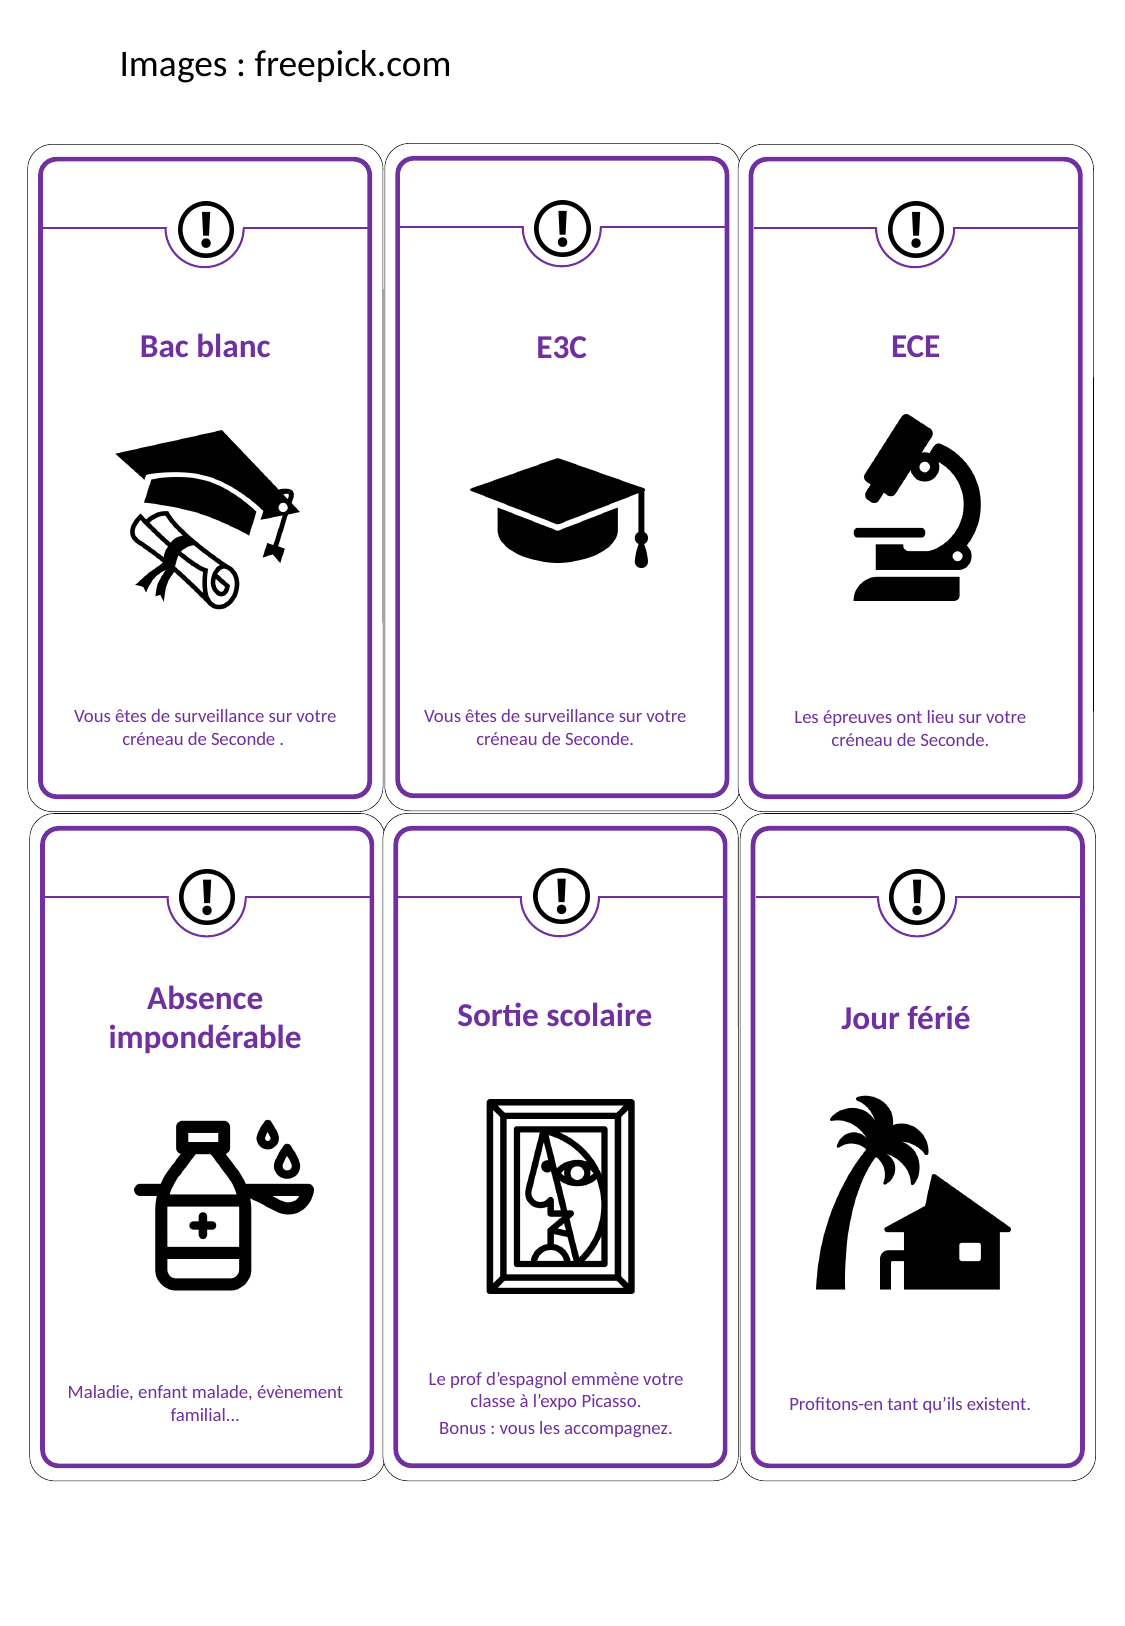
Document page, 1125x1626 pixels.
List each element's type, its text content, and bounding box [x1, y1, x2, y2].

picture [470, 424, 648, 602]
text_box Les épreuves ont lieu sur votre créneau de Seconde. [748, 697, 1072, 758]
text_box Absence impondérable [52, 968, 358, 1065]
picture [179, 869, 235, 926]
text_box [29, 813, 739, 1481]
picture [533, 868, 590, 924]
text_box Vous êtes de surveillance sur votre créneau de Seconde. [393, 696, 717, 758]
text_box Images : freepick.com [104, 31, 757, 93]
text_box Jour férié [753, 988, 1059, 1045]
picture [463, 1099, 658, 1294]
picture [824, 414, 1010, 601]
picture [178, 201, 234, 258]
text_box Profitons-en tant qu’ils existent. [748, 1383, 1072, 1422]
text_box [740, 813, 1096, 1481]
text_box E3C [400, 317, 724, 373]
picture [134, 1115, 314, 1296]
text_box ECE [754, 316, 1078, 373]
picture [115, 427, 300, 612]
text_box [27, 143, 1094, 812]
text_box Sortie scolaire [402, 986, 708, 1042]
picture [534, 200, 591, 257]
picture [888, 201, 944, 258]
picture [816, 1095, 1011, 1290]
text_box Bac blanc [43, 316, 367, 373]
picture [889, 869, 945, 926]
text_box Le prof d’espagnol emmène votre classe à l’expo Picasso. Bonus : vous les accompagnez. [394, 1359, 718, 1447]
text_box Vous êtes de surveillance sur votre créneau de Seconde . [43, 696, 367, 758]
text_box Maladie, enfant malade, évènement familial... [43, 1372, 367, 1434]
